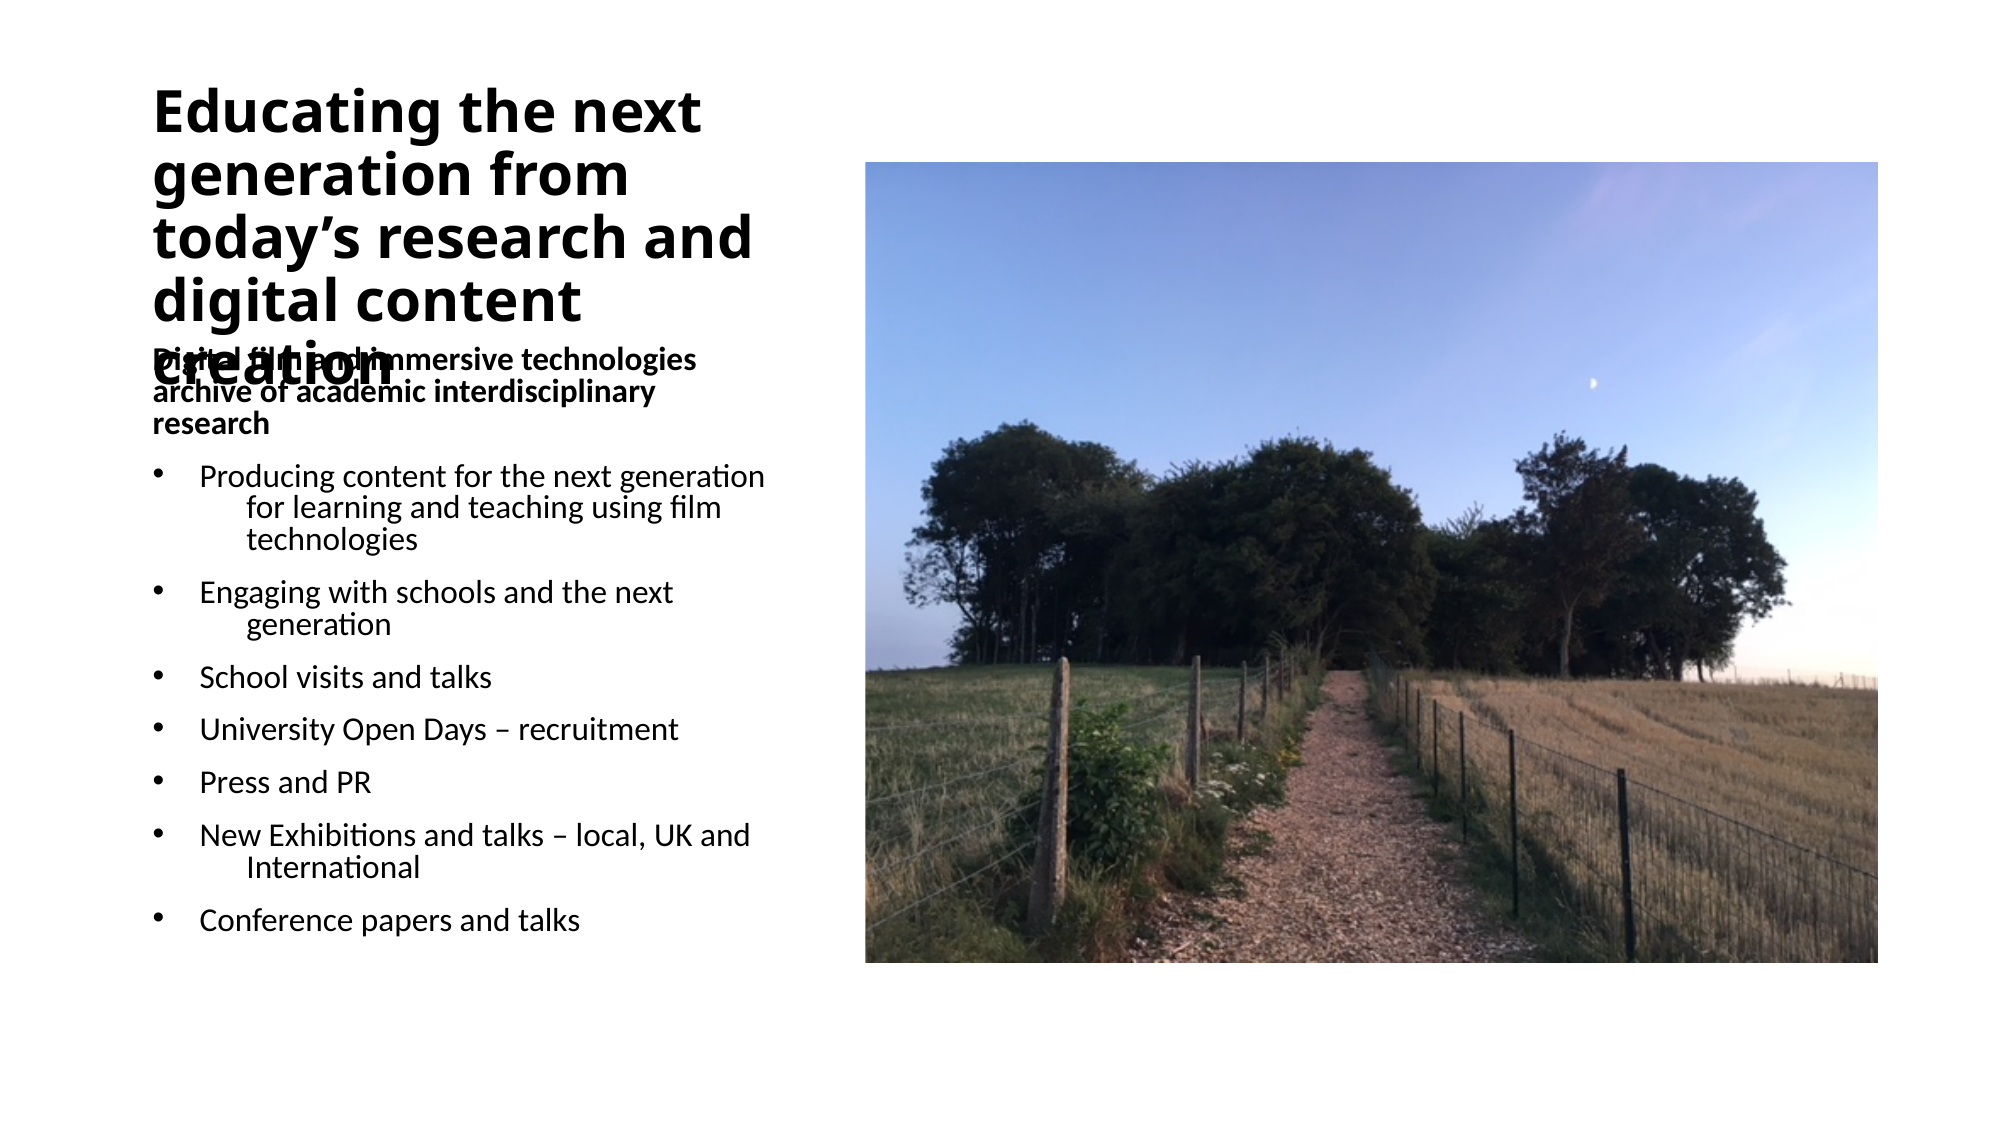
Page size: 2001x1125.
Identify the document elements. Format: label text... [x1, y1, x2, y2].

list Digital film and immersive technologies archive of academic interdisciplinary research Producing content for the next generation for learning and teaching using film technologies Engaging with schools and the next generation School visits and talks University Open Days – recruitment Press and PR New Exhibitions and talks – local, UK and International Conference papers and talks [137, 337, 783, 963]
title Educating the next generation from today’s research and digital content creation [137, 75, 783, 337]
picture [865, 162, 1878, 963]
